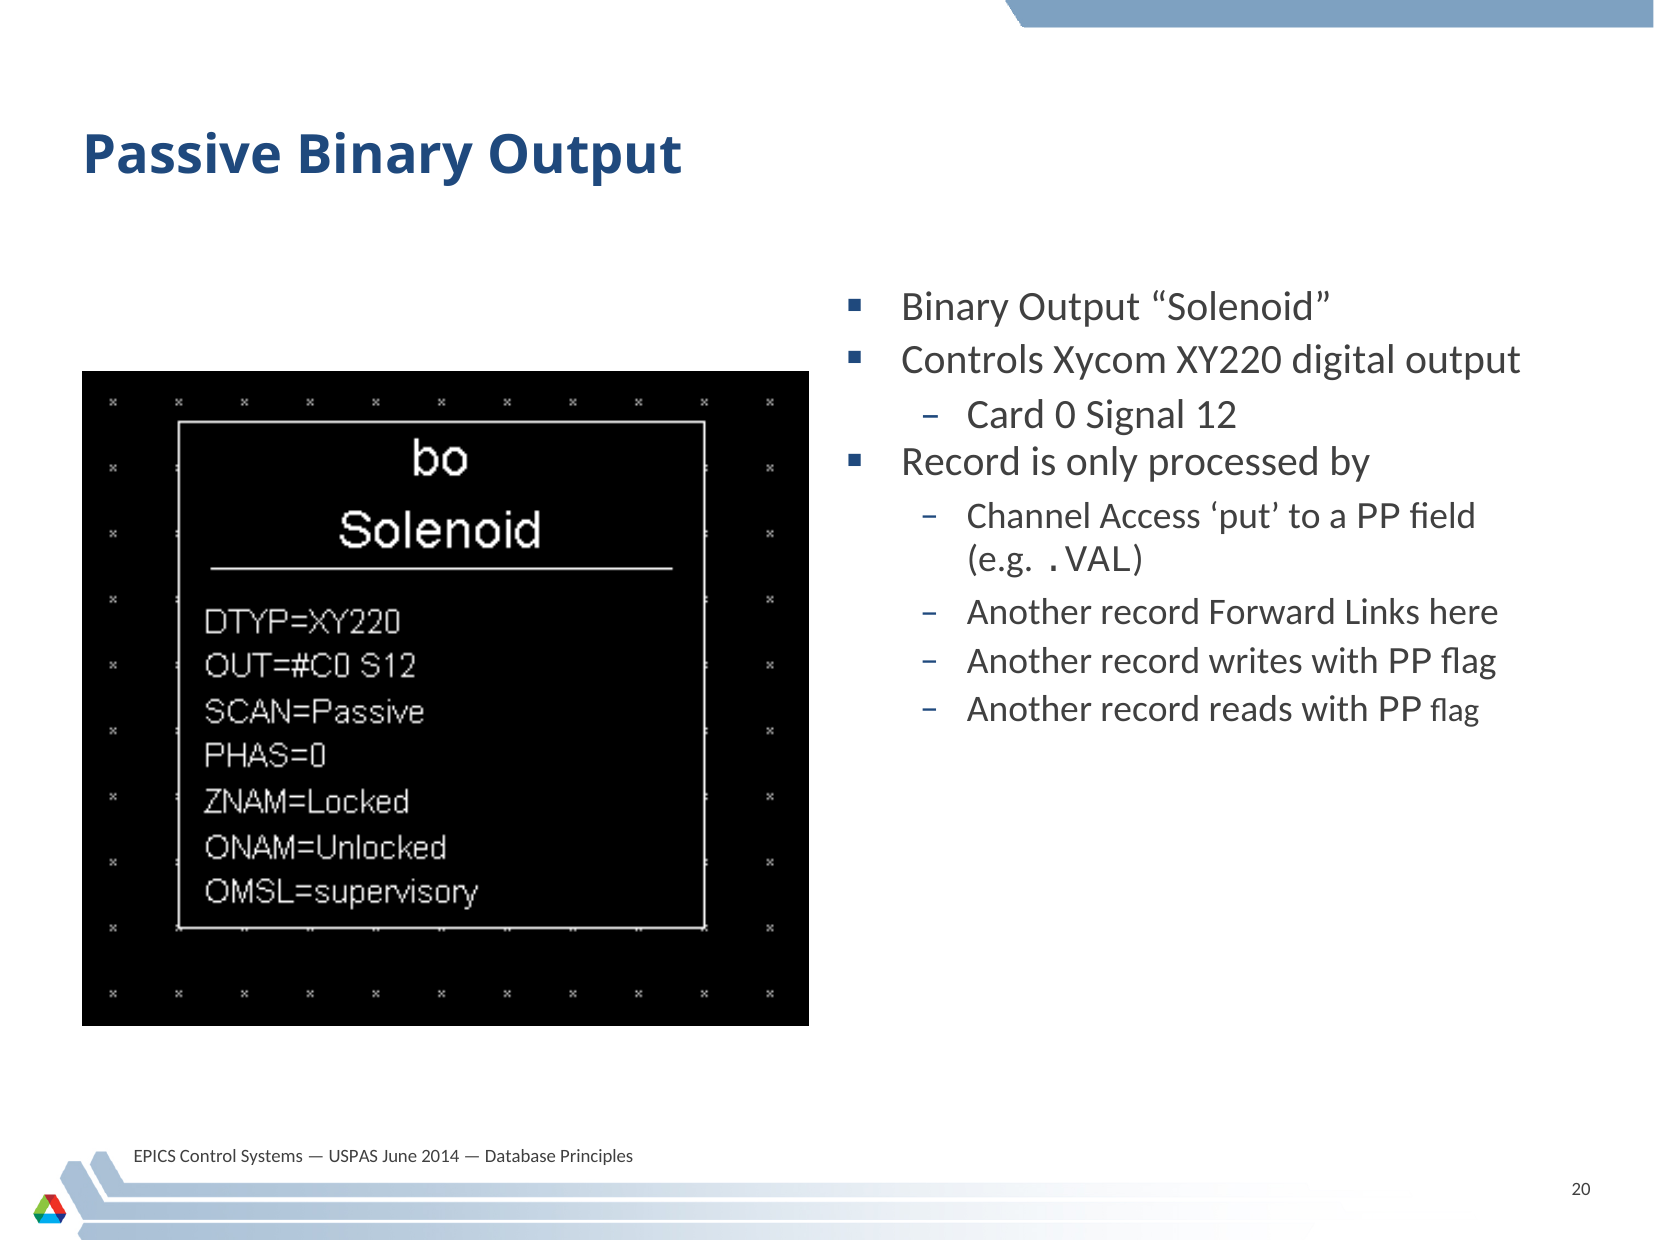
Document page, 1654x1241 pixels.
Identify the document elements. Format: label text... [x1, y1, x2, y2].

picture [82, 371, 809, 1026]
picture [0, 1143, 1654, 1240]
list Binary Output “Solenoid” Controls Xycom XY220 digital output Card 0 Signal 12 Record is only processed by Channel Access ‘put’ to a PP field (e.g. .VAL) Another record Forward Links here Another record writes with PP flag Another record reads with PP flag [845, 289, 1572, 1108]
picture [0, 0, 1654, 29]
title Passive Binary Output [82, 49, 1571, 257]
